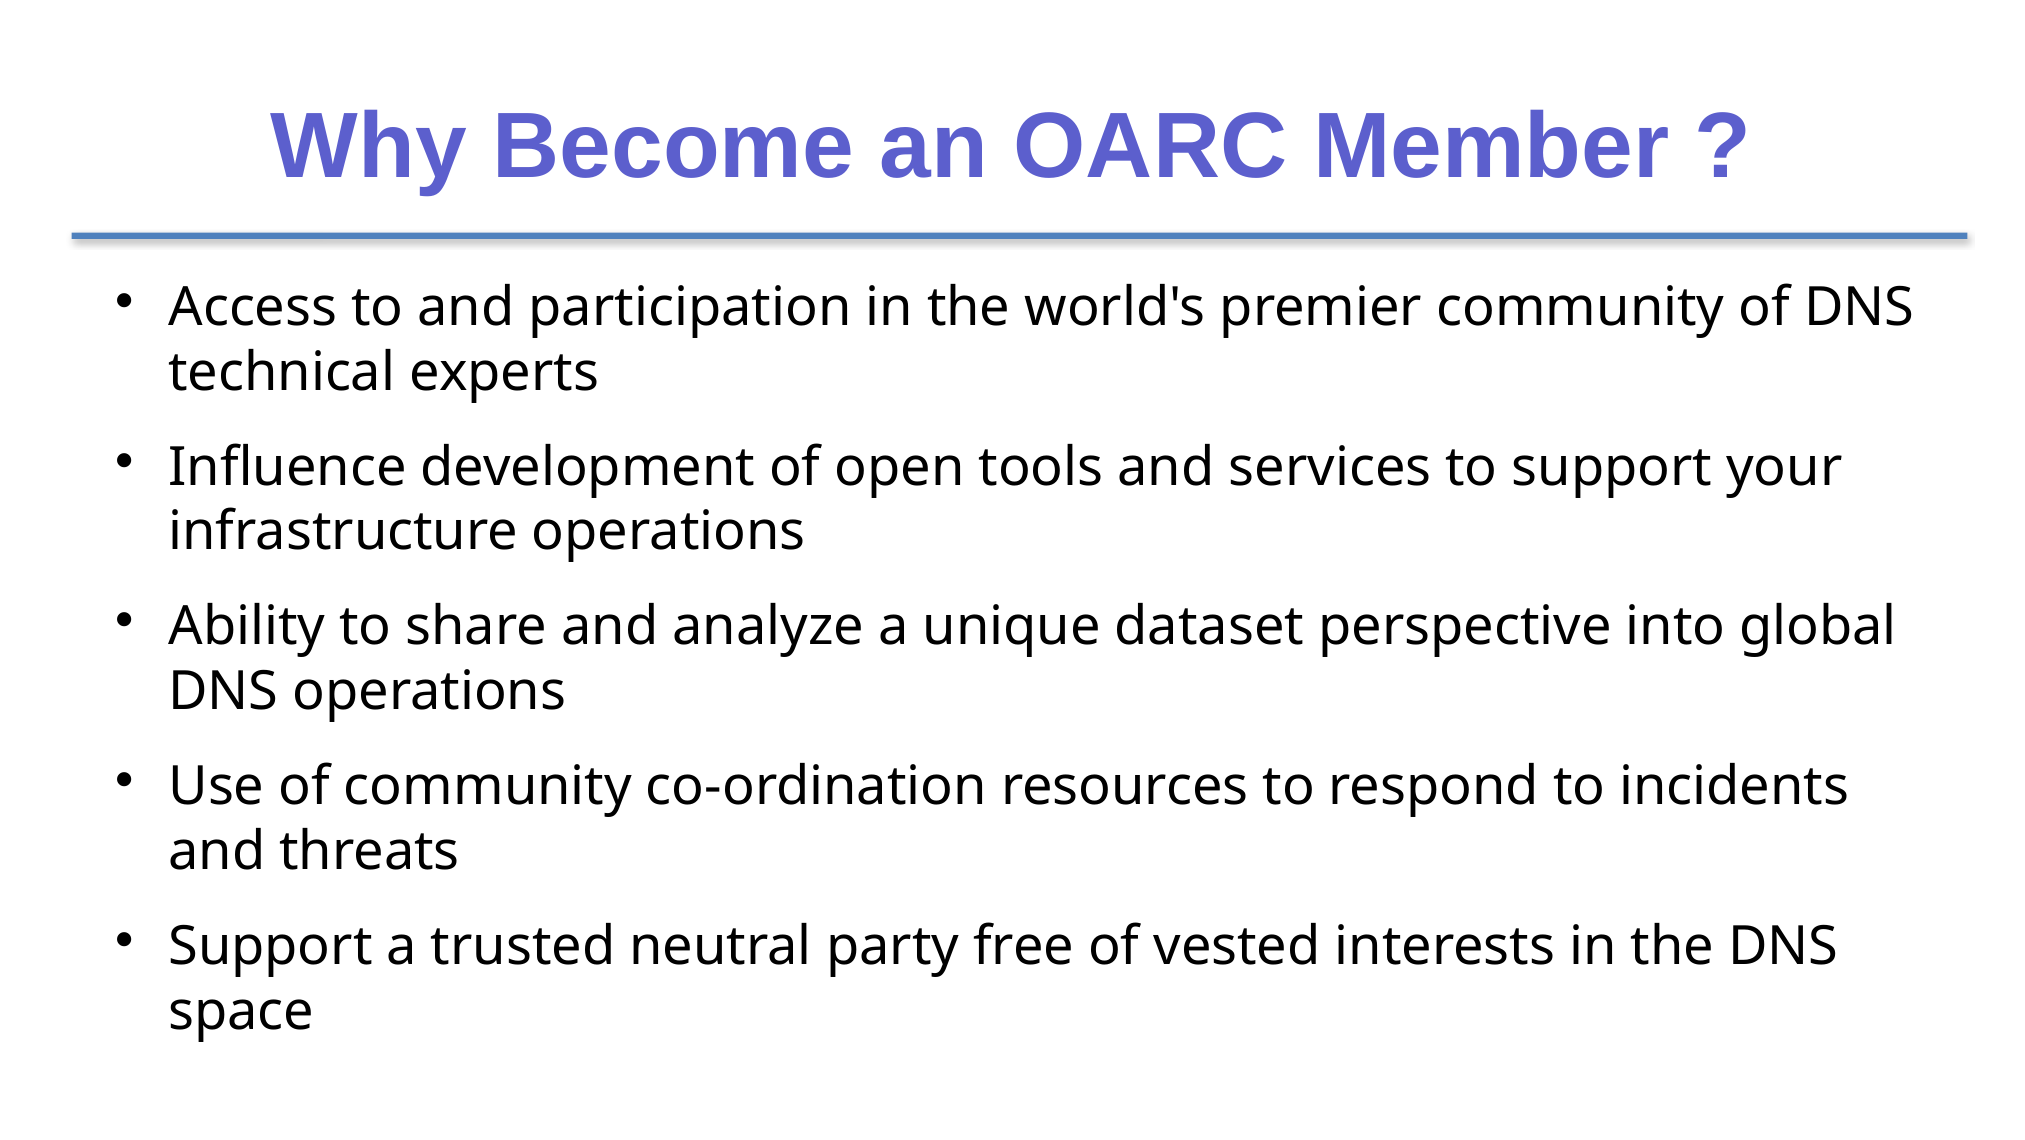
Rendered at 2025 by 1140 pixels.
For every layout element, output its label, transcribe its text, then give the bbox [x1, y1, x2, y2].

text_box Why Become an OARC Member ? [101, 23, 1924, 258]
text_box Access to and participation in the world's premier community of DNS technical experts Influence development of open tools and services to support your infrastructure operations Ability to share and analyze a unique dataset perspective into global DNS operations Use of community co-ordination resources to respond to incidents and threats Support a trusted neutral party free of vested interests in the DNS space [97, 271, 1920, 933]
